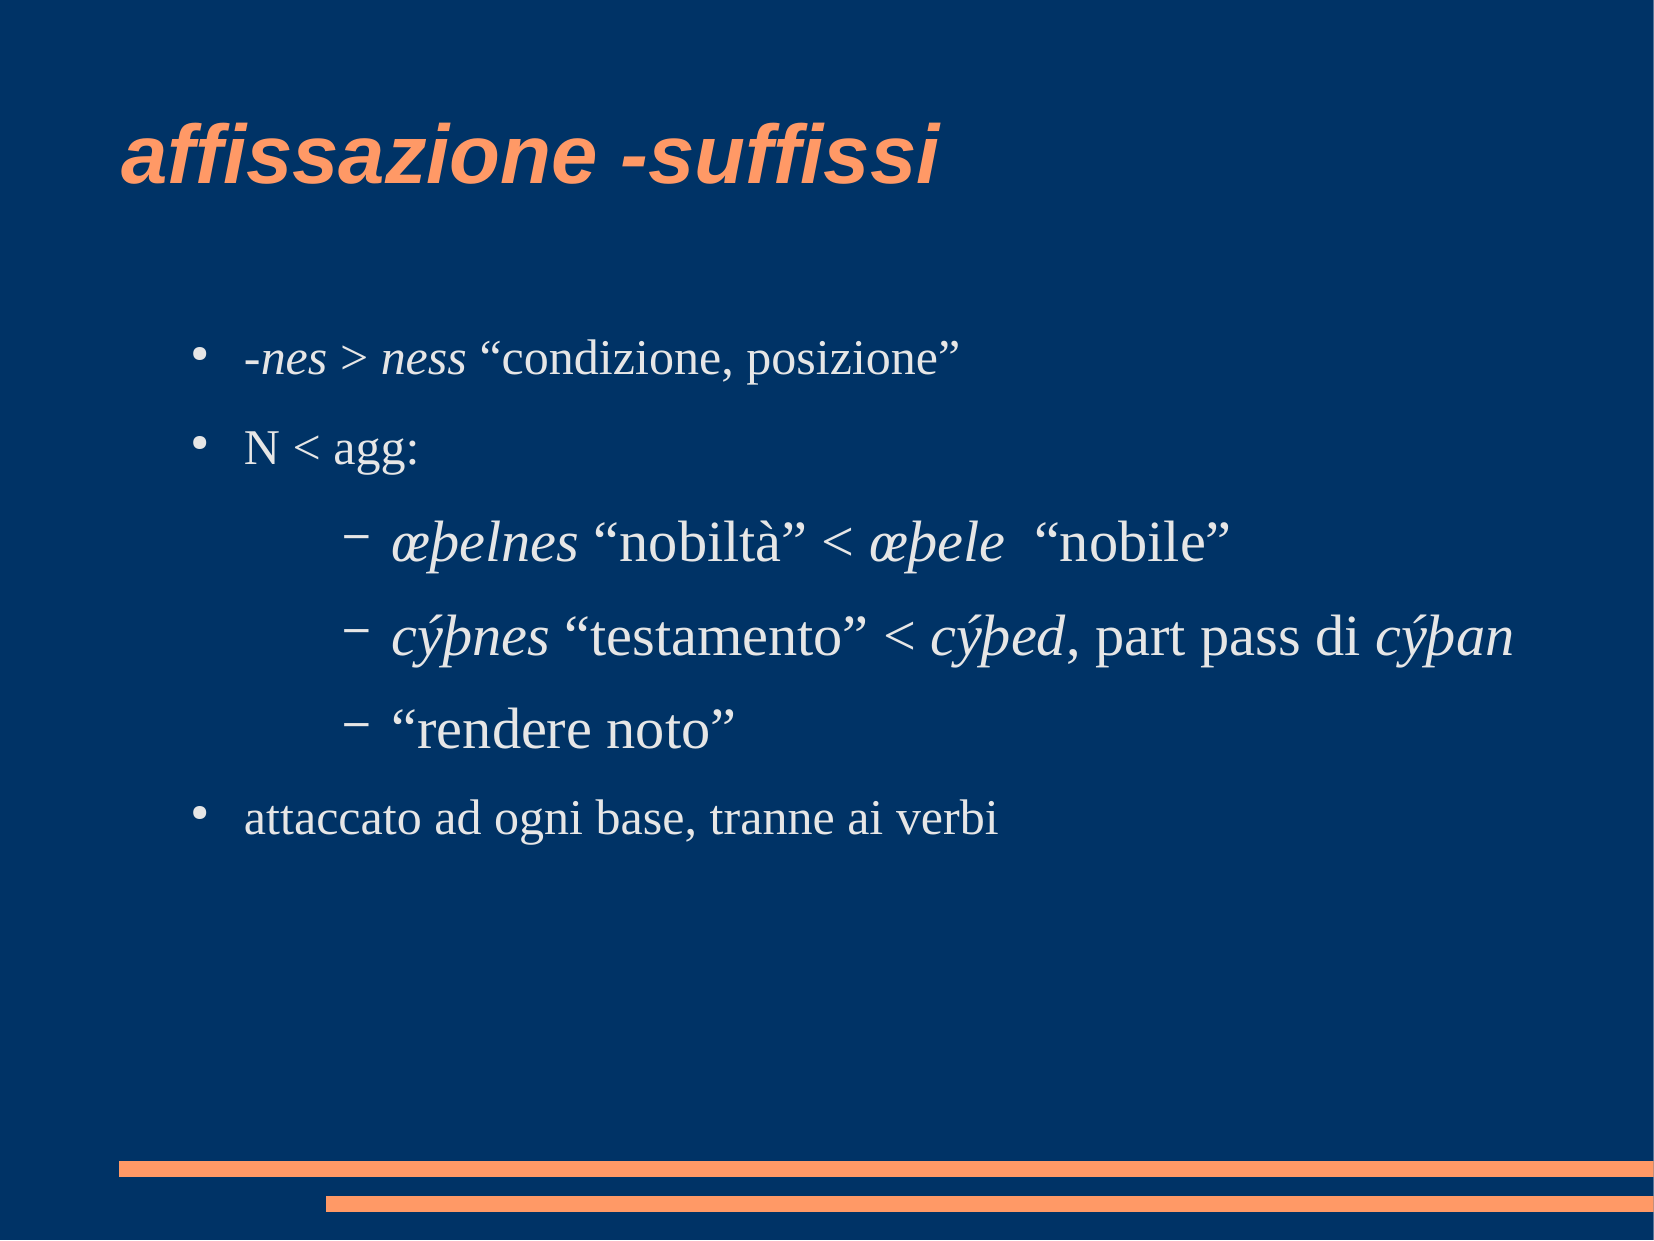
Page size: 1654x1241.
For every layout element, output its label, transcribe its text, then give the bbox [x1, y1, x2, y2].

title affissazione -suffissi [121, 53, 1534, 246]
list -nes > ness “condizione, posizione” N < agg: œþelnes “nobiltà” < œþele “nobile” cýþnes “testamento” < cýþed, part pass di cýþan “rendere noto” attaccato ad ogni base, tranne ai verbi [155, 324, 1595, 1129]
